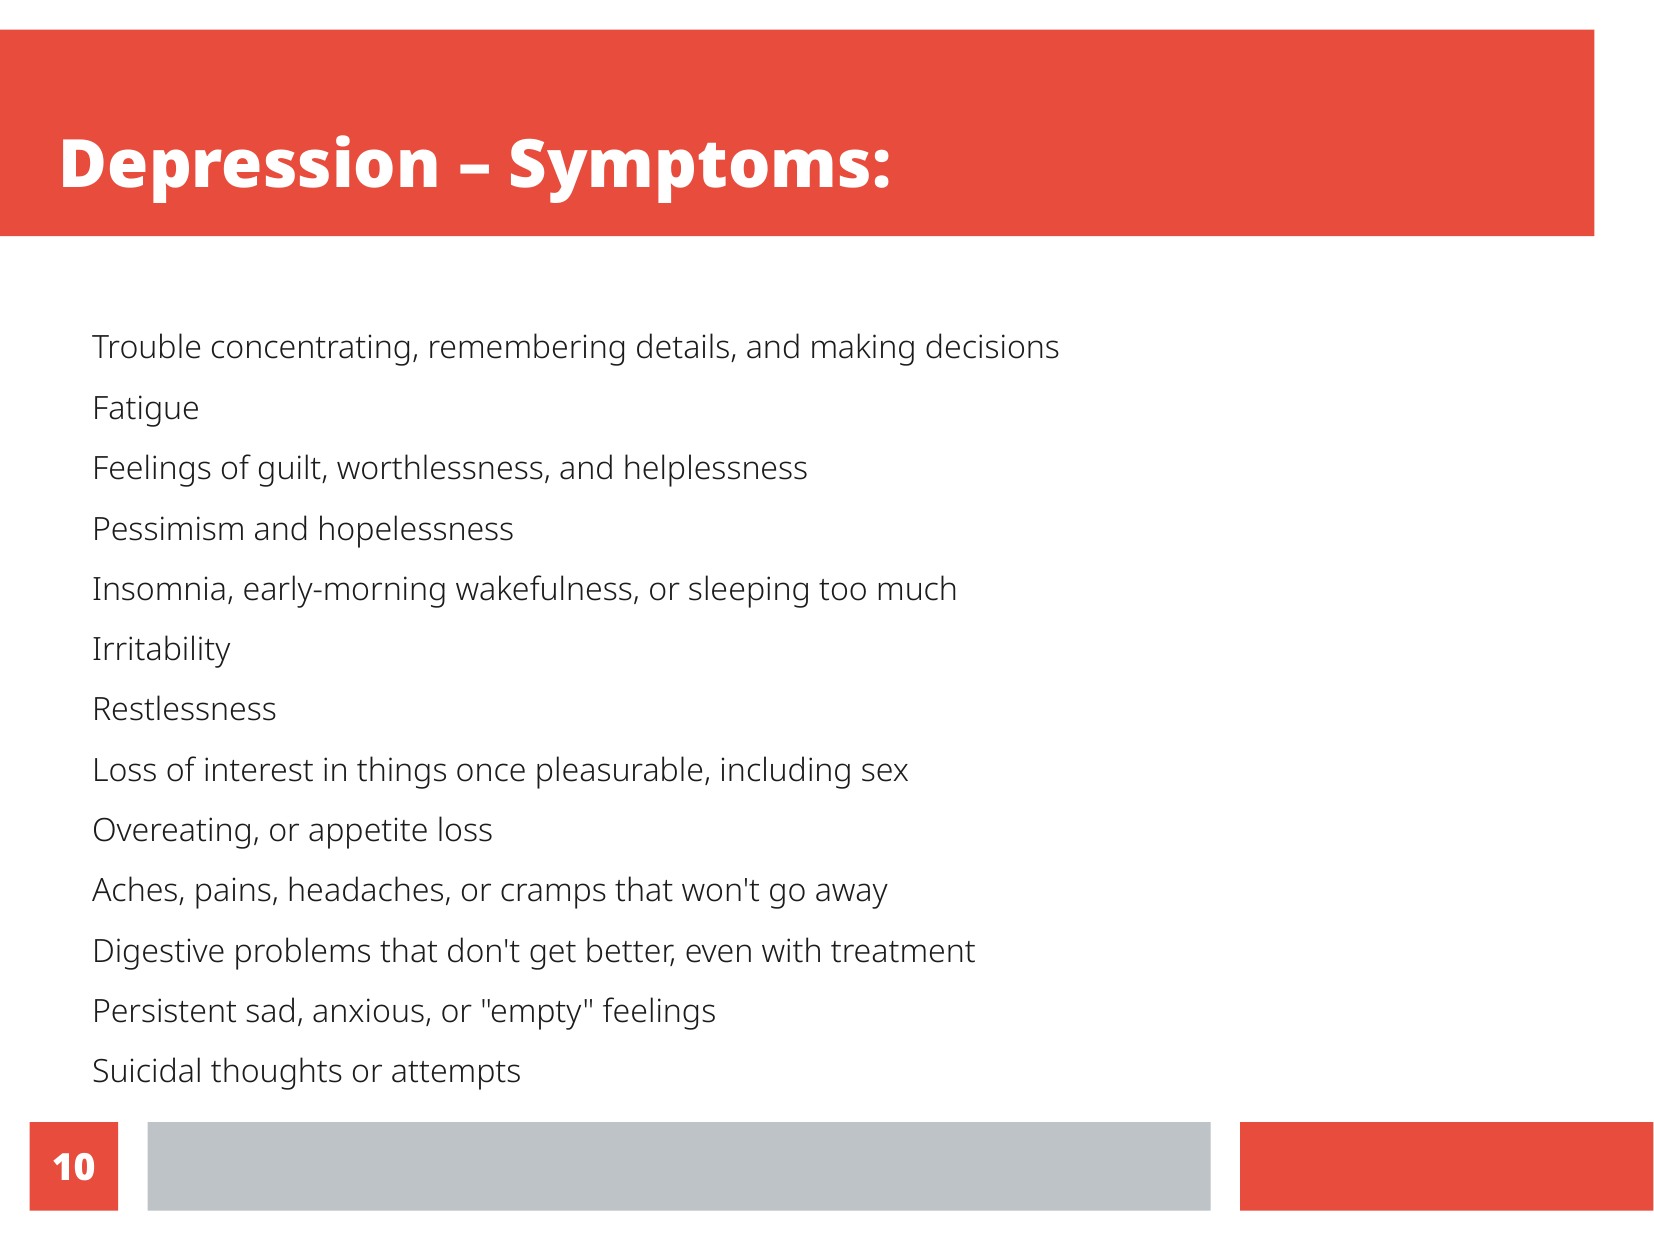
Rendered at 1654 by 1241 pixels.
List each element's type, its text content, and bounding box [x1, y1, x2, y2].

list Trouble concentrating, remembering details, and making decisions Fatigue Feelings of guilt, worthlessness, and helplessness Pessimism and hopelessness Insomnia, early-morning wakefulness, or sleeping too much Irritability Restlessness Loss of interest in things once pleasurable, including sex Overeating, or appetite loss Aches, pains, headaches, or cramps that won't go away Digestive problems that don't get better, even with treatment Persistent sad, anxious, or "empty" feelings Suicidal thoughts or attempts [59, 324, 1565, 1093]
title Depression – Symptoms: [59, 59, 1595, 207]
